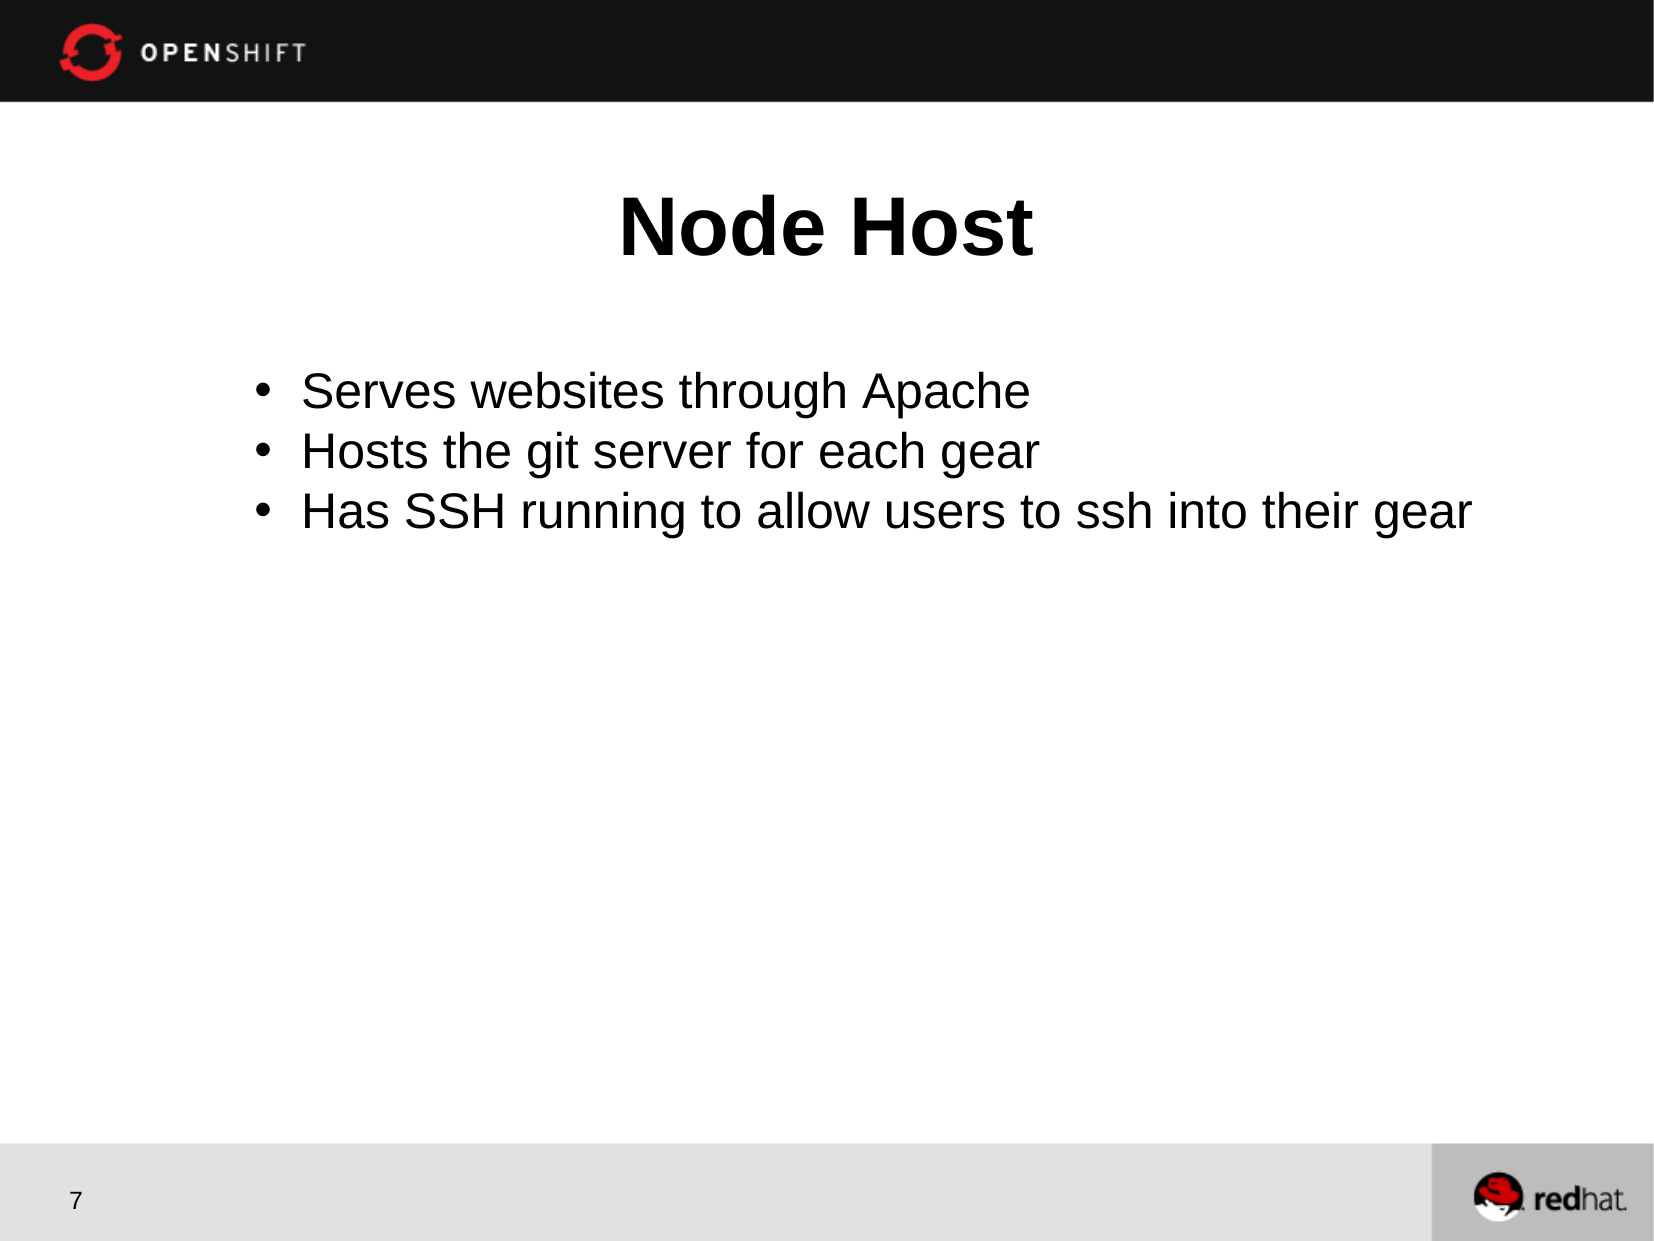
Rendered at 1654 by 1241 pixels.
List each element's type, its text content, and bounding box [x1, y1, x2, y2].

text_box Node Host [604, 164, 1050, 280]
text_box Serves websites through Apache Hosts the git server for each gear Has SSH running to allow users to ssh into their gear [164, 351, 1489, 685]
picture [0, 0, 1654, 1241]
